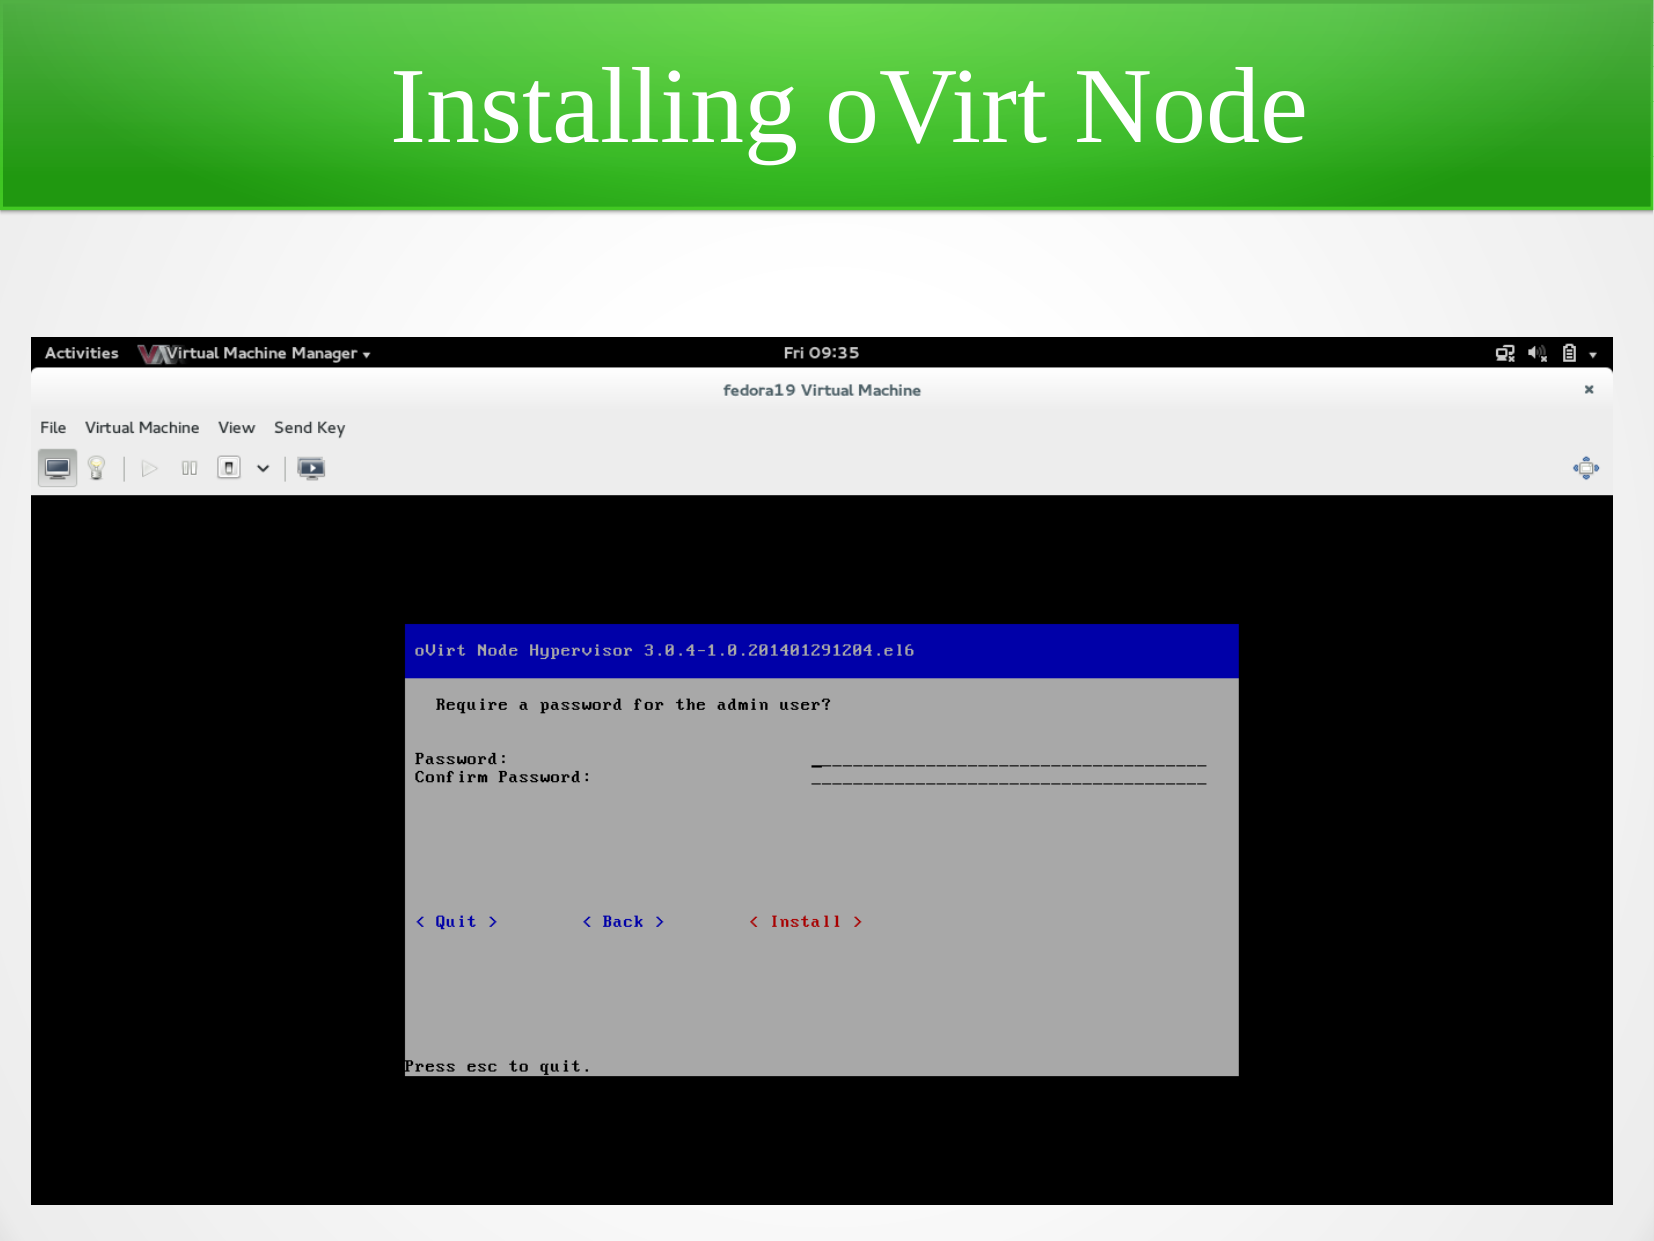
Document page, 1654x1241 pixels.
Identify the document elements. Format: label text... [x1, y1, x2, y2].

picture [31, 337, 1613, 1205]
title Installing oVirt Node [86, 11, 1576, 200]
